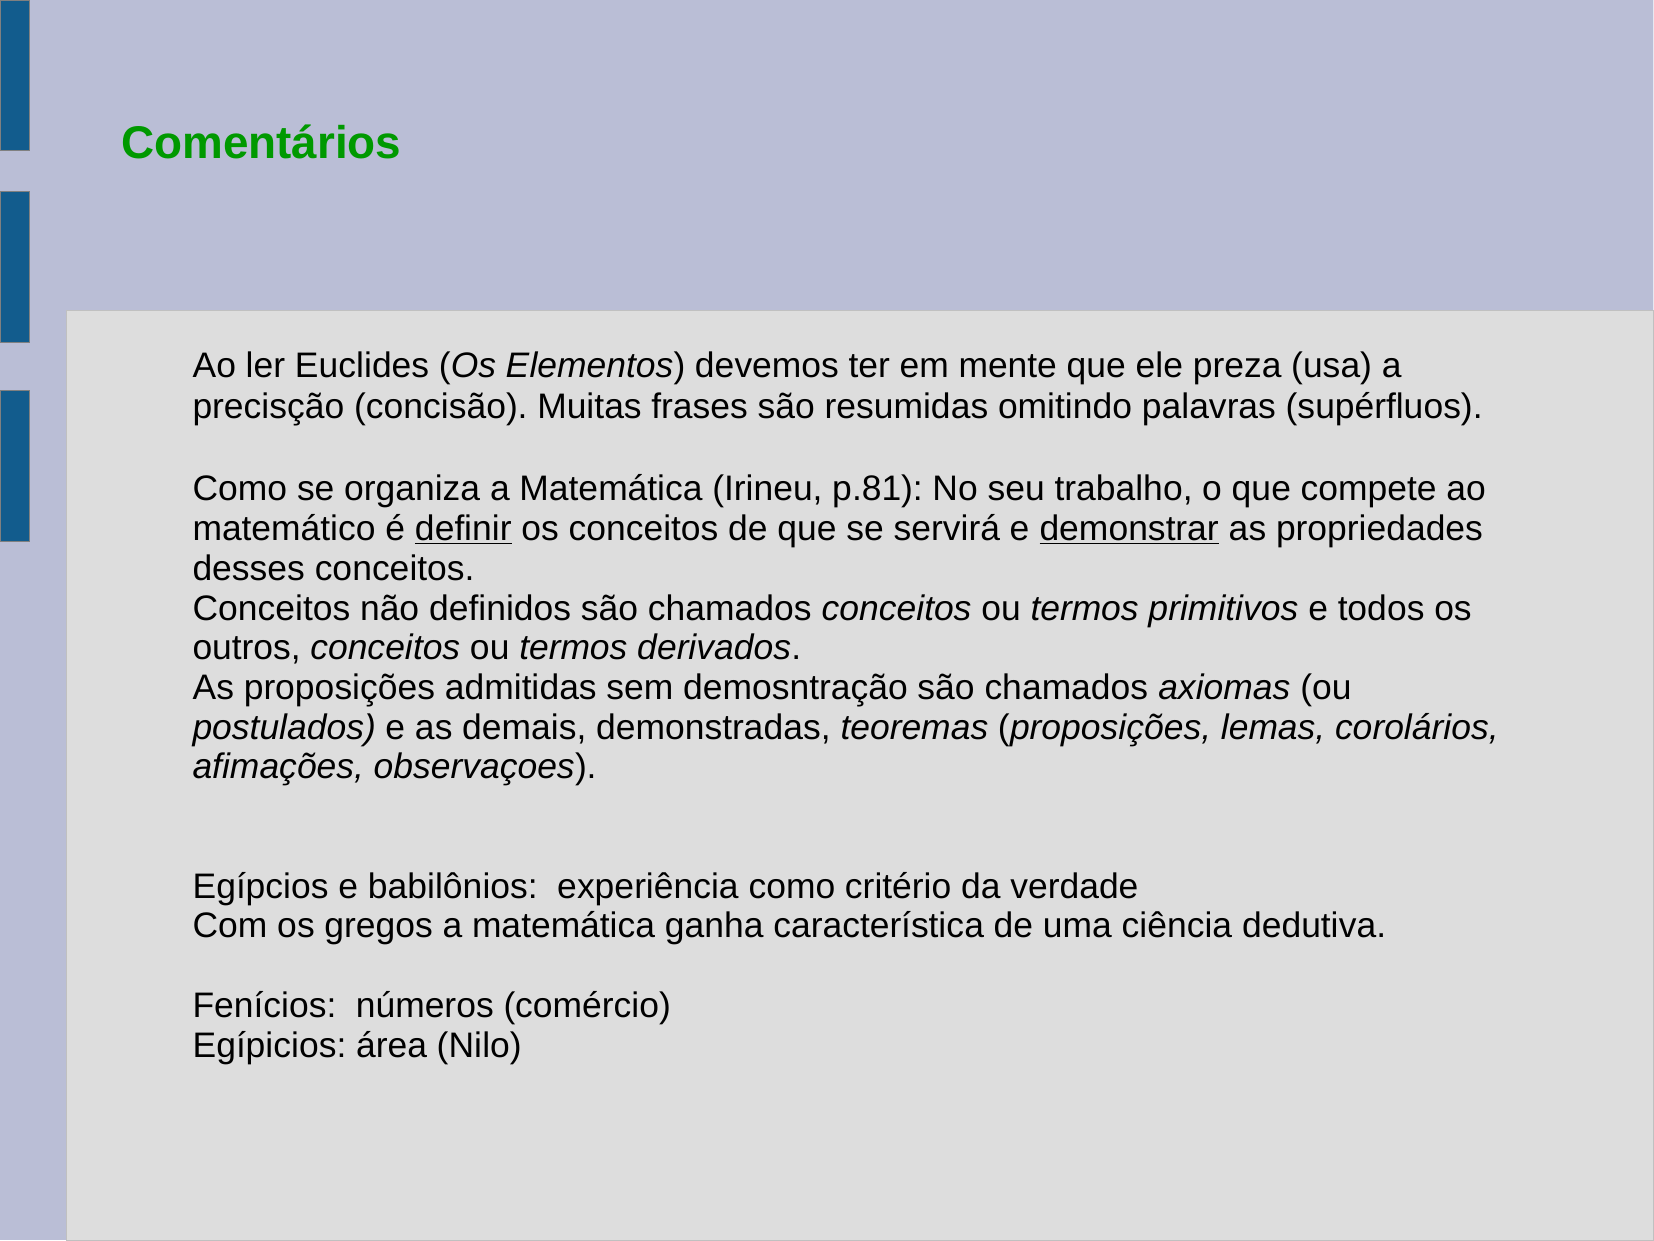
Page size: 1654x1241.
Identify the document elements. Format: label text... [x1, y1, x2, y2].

list Ao ler Euclides (Os Elementos) devemos ter em mente que ele preza (usa) a precisção (concisão). Muitas frases são resumidas omitindo palavras (supérfluos). Como se organiza a Matemática (Irineu, p.81): No seu trabalho, o que compete ao matemático é definir os conceitos de que se servirá e demonstrar as propriedades desses conceitos. Conceitos não definidos são chamados conceitos ou termos primitivos e todos os outros, conceitos ou termos derivados. As proposições admitidas sem demosntração são chamados axiomas (ou postulados) e as demais, demonstradas, teoremas (proposições, lemas, corolários, afimações, observaçoes). Egípcios e babilônios: experiência como critério da verdade Com os gregos a matemática ganha característica de uma ciência dedutiva. Fenícios: números (comércio) Egípicios: área (Nilo) [121, 344, 1534, 1141]
title Comentários [121, 91, 1534, 196]
